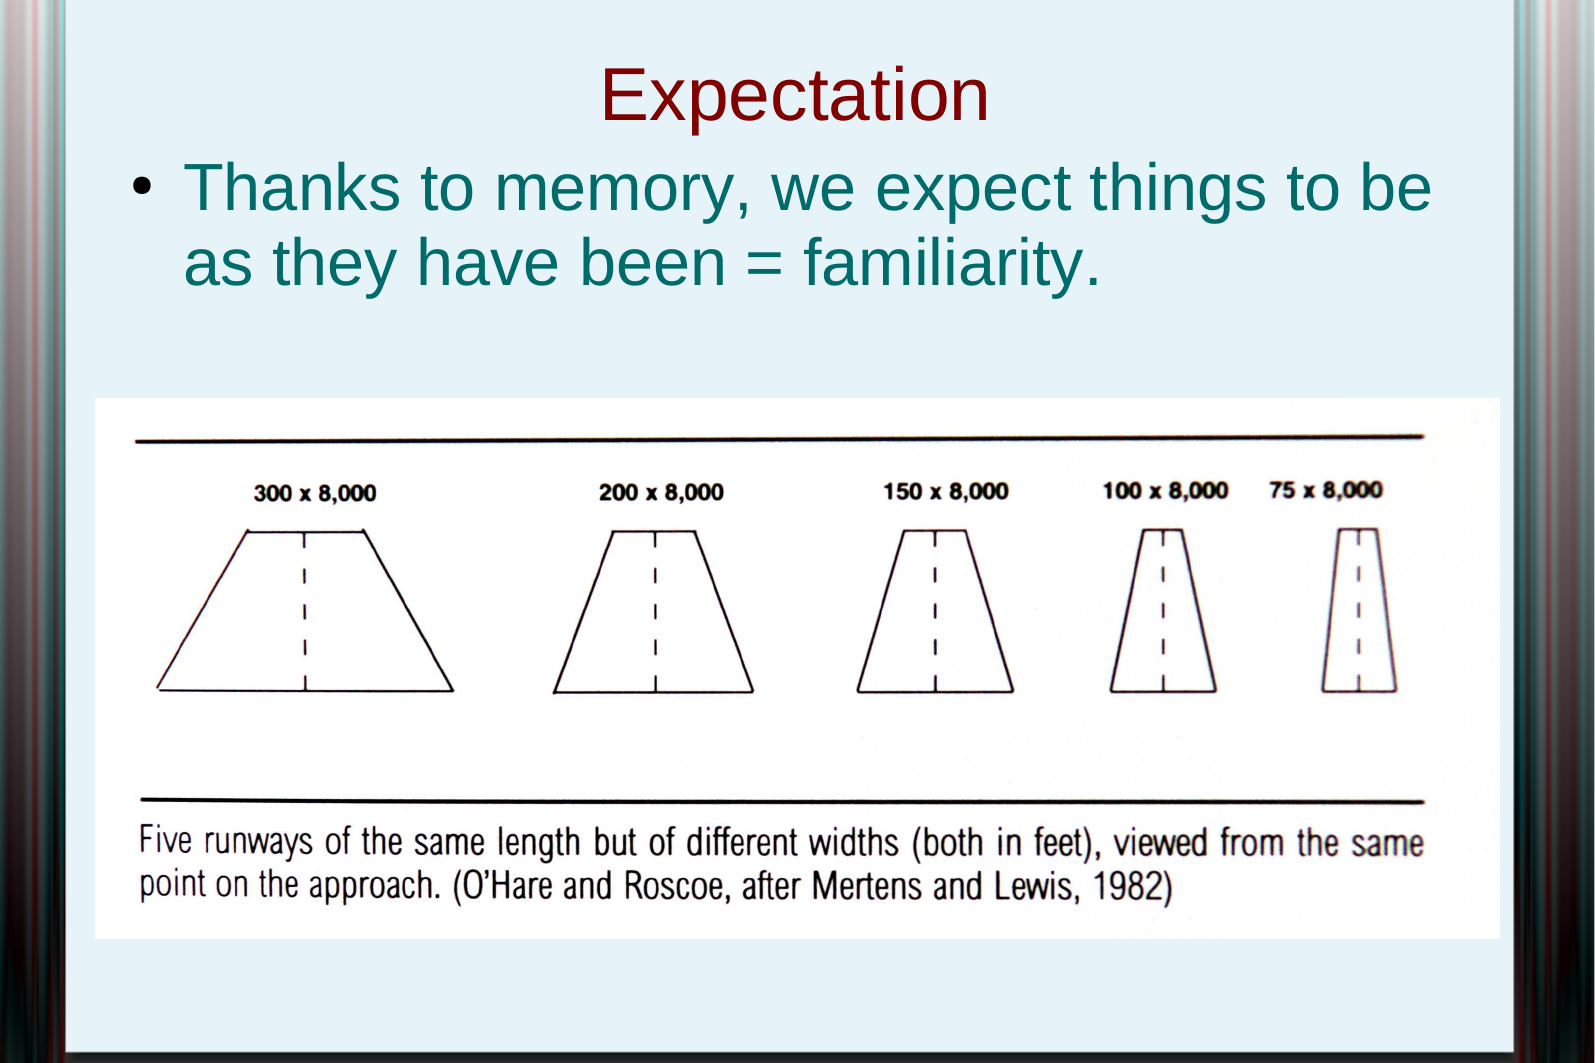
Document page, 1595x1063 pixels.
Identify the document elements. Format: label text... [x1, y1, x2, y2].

title Expectation [112, 38, 1480, 151]
picture [0, 0, 1595, 1063]
list Thanks to memory, we expect things to be as they have been = familiarity. [112, 150, 1463, 338]
